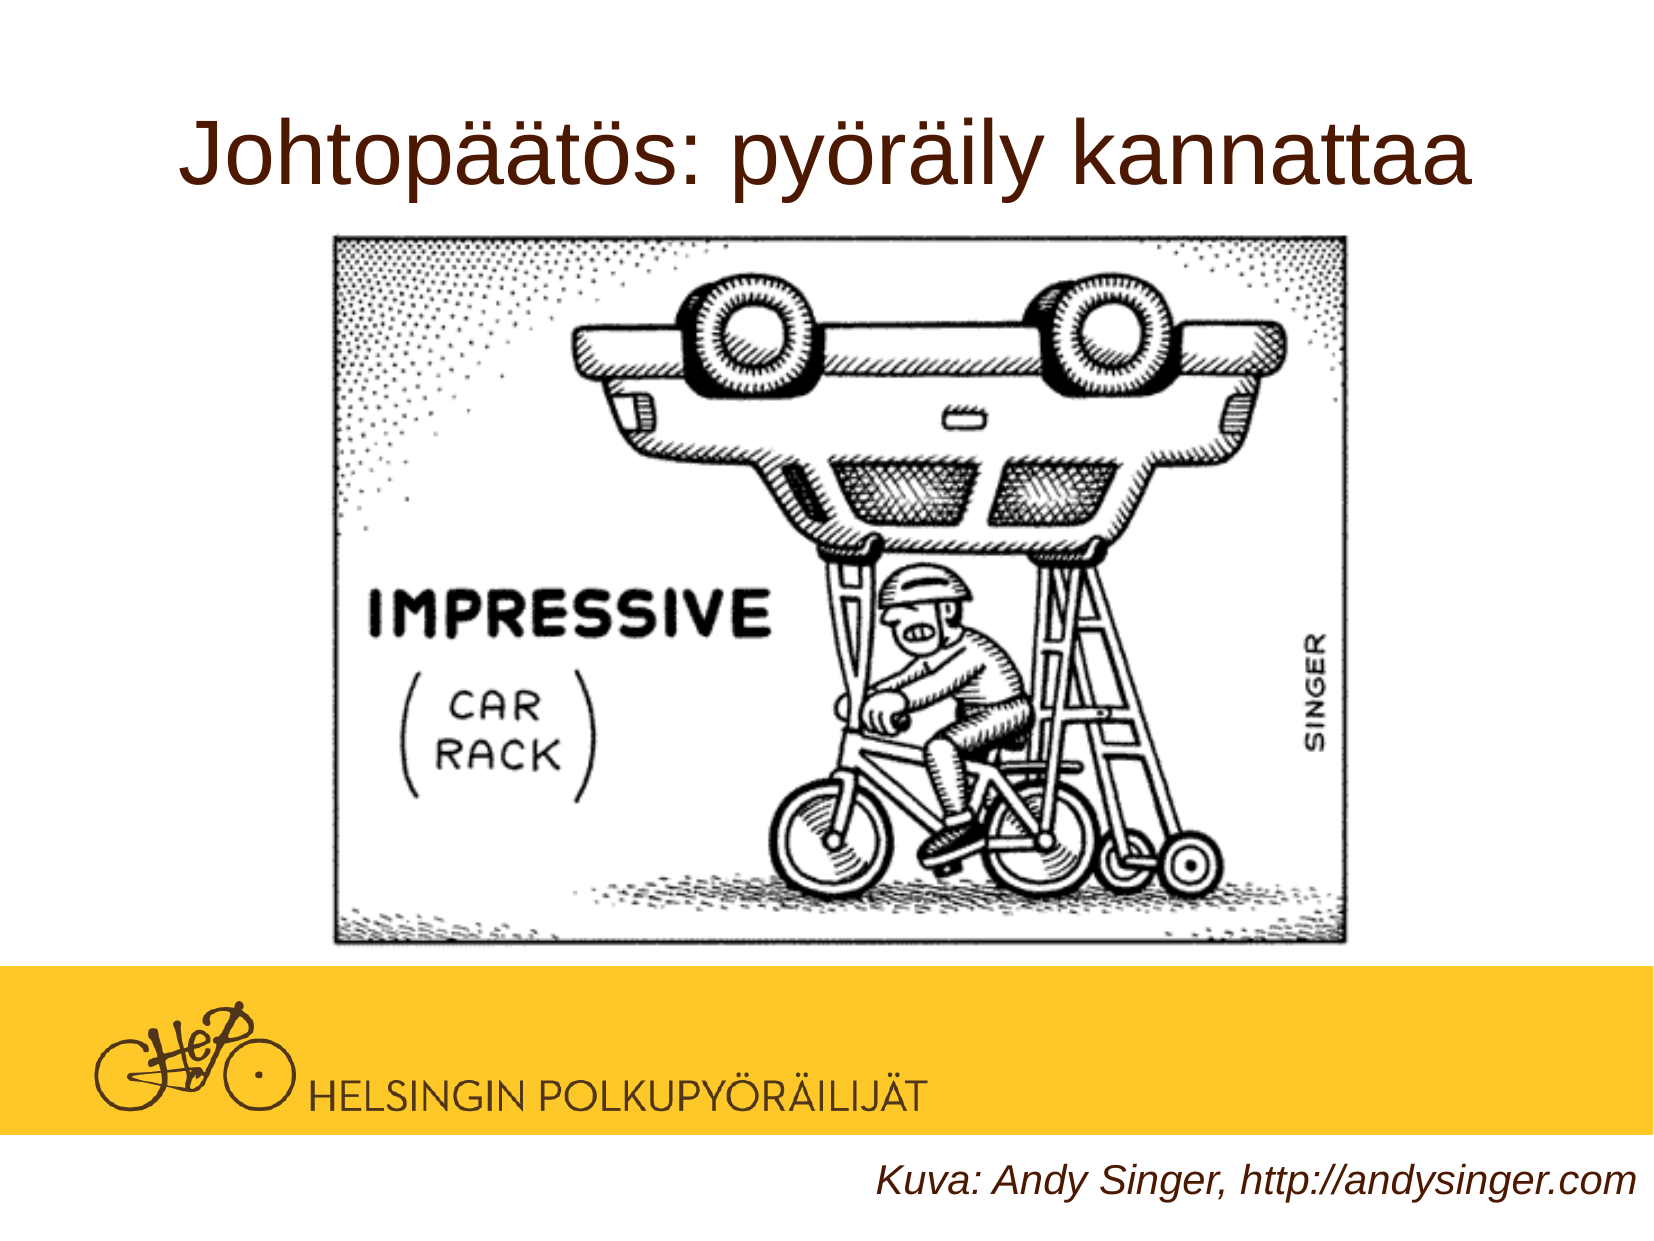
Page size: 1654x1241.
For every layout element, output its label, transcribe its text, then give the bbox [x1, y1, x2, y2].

title Johtopäätös: pyöräily kannattaa [82, 49, 1571, 257]
picture [0, 225, 1654, 1135]
list Kuva: Andy Singer, http://andysinger.com [233, 1156, 1638, 1241]
